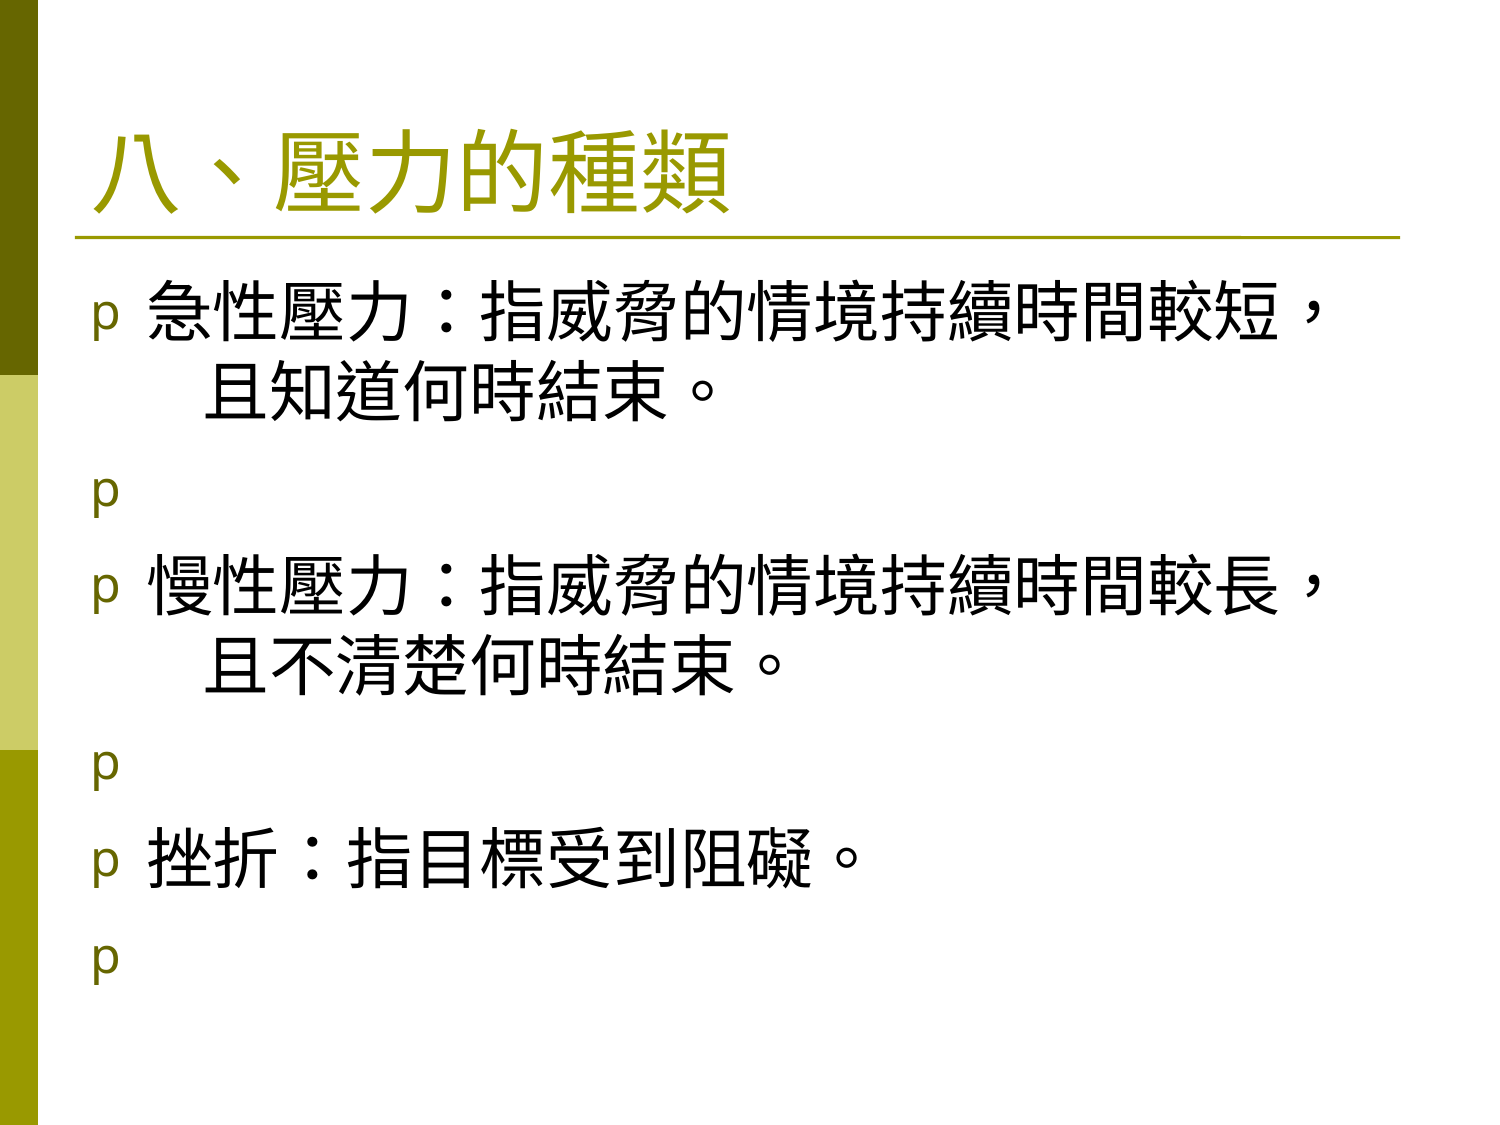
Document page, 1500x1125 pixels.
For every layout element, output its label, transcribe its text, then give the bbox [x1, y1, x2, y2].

list 急性壓力：指威脅的情境持續時間較短，且知道何時結束。 慢性壓力：指威脅的情境持續時間較長，且不清楚何時結束。 挫折：指目標受到阻礙。 [75, 262, 1426, 1006]
title 八、壓力的種類 [75, 45, 1426, 233]
